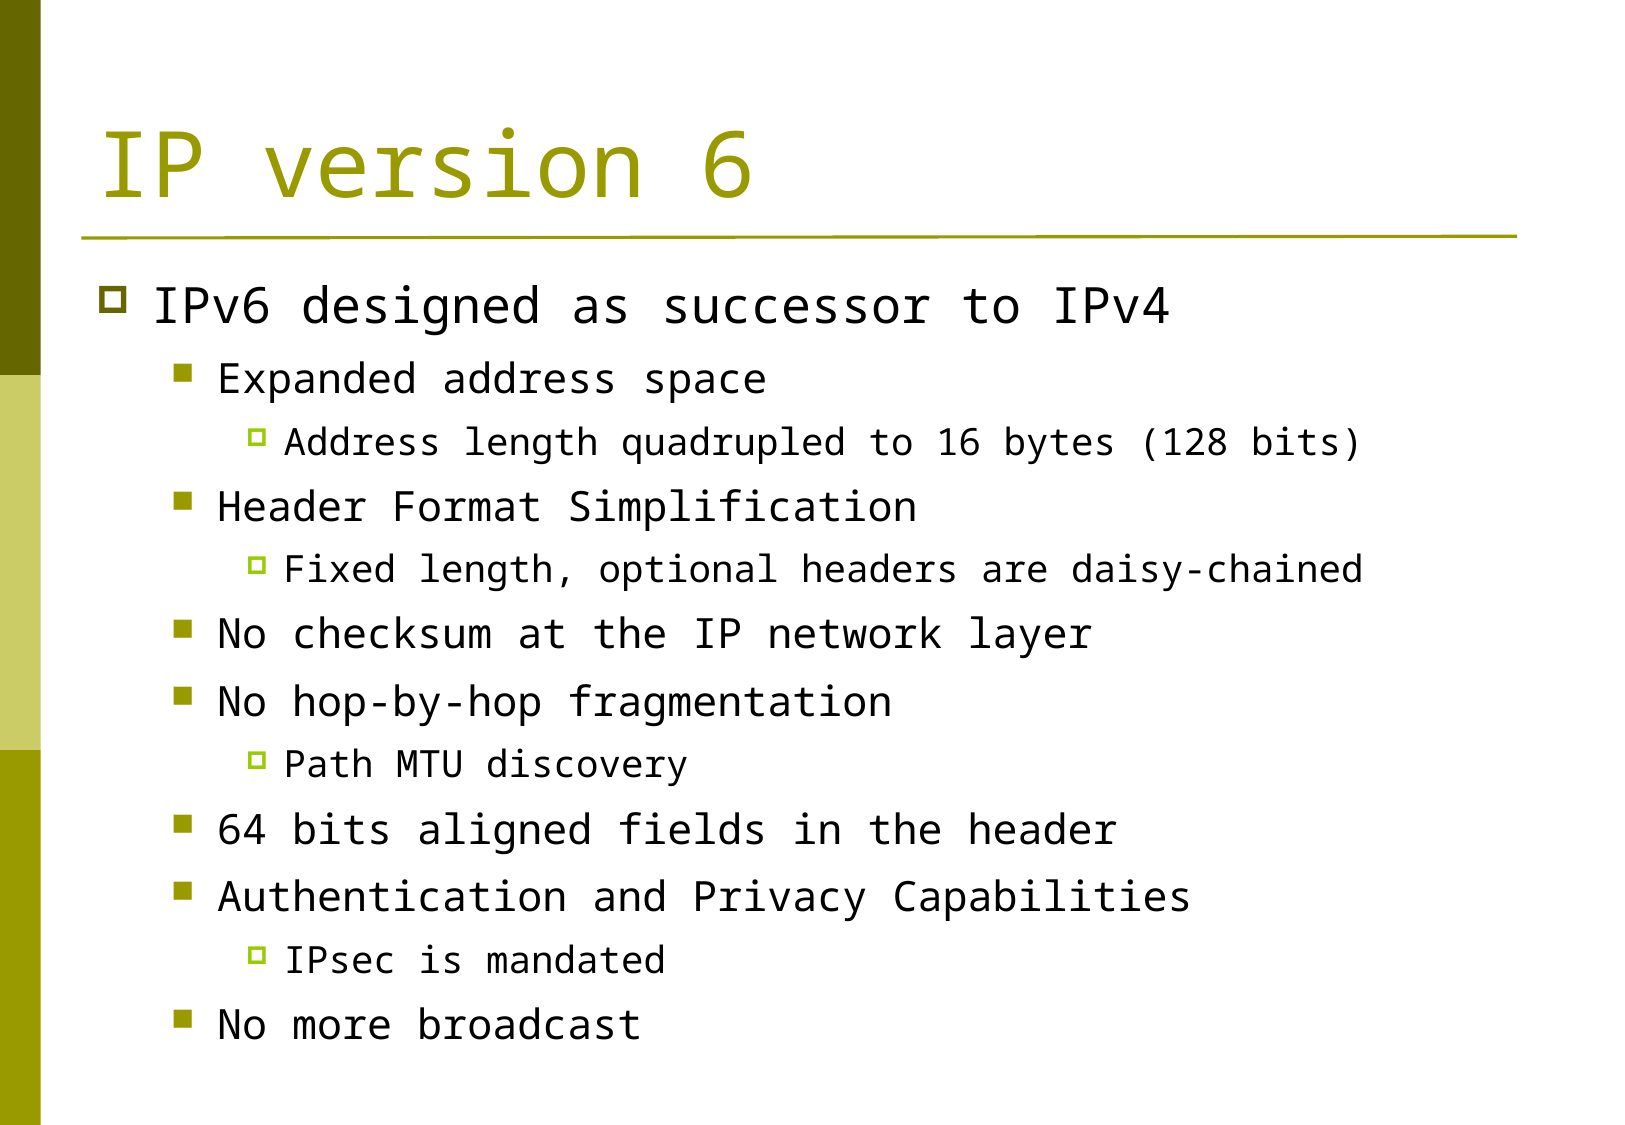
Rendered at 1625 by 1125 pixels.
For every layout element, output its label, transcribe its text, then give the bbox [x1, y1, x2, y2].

list IPv6 designed as successor to IPv4 Expanded address space Address length quadrupled to 16 bytes (128 bits)‏ Header Format Simplification Fixed length, optional headers are daisy-chained No checksum at the IP network layer No hop-by-hop fragmentation Path MTU discovery 64 bits aligned fields in the header Authentication and Privacy Capabilities IPsec is mandated No more broadcast [81, 262, 1544, 1006]
title IP version 6 [81, 45, 1544, 233]
